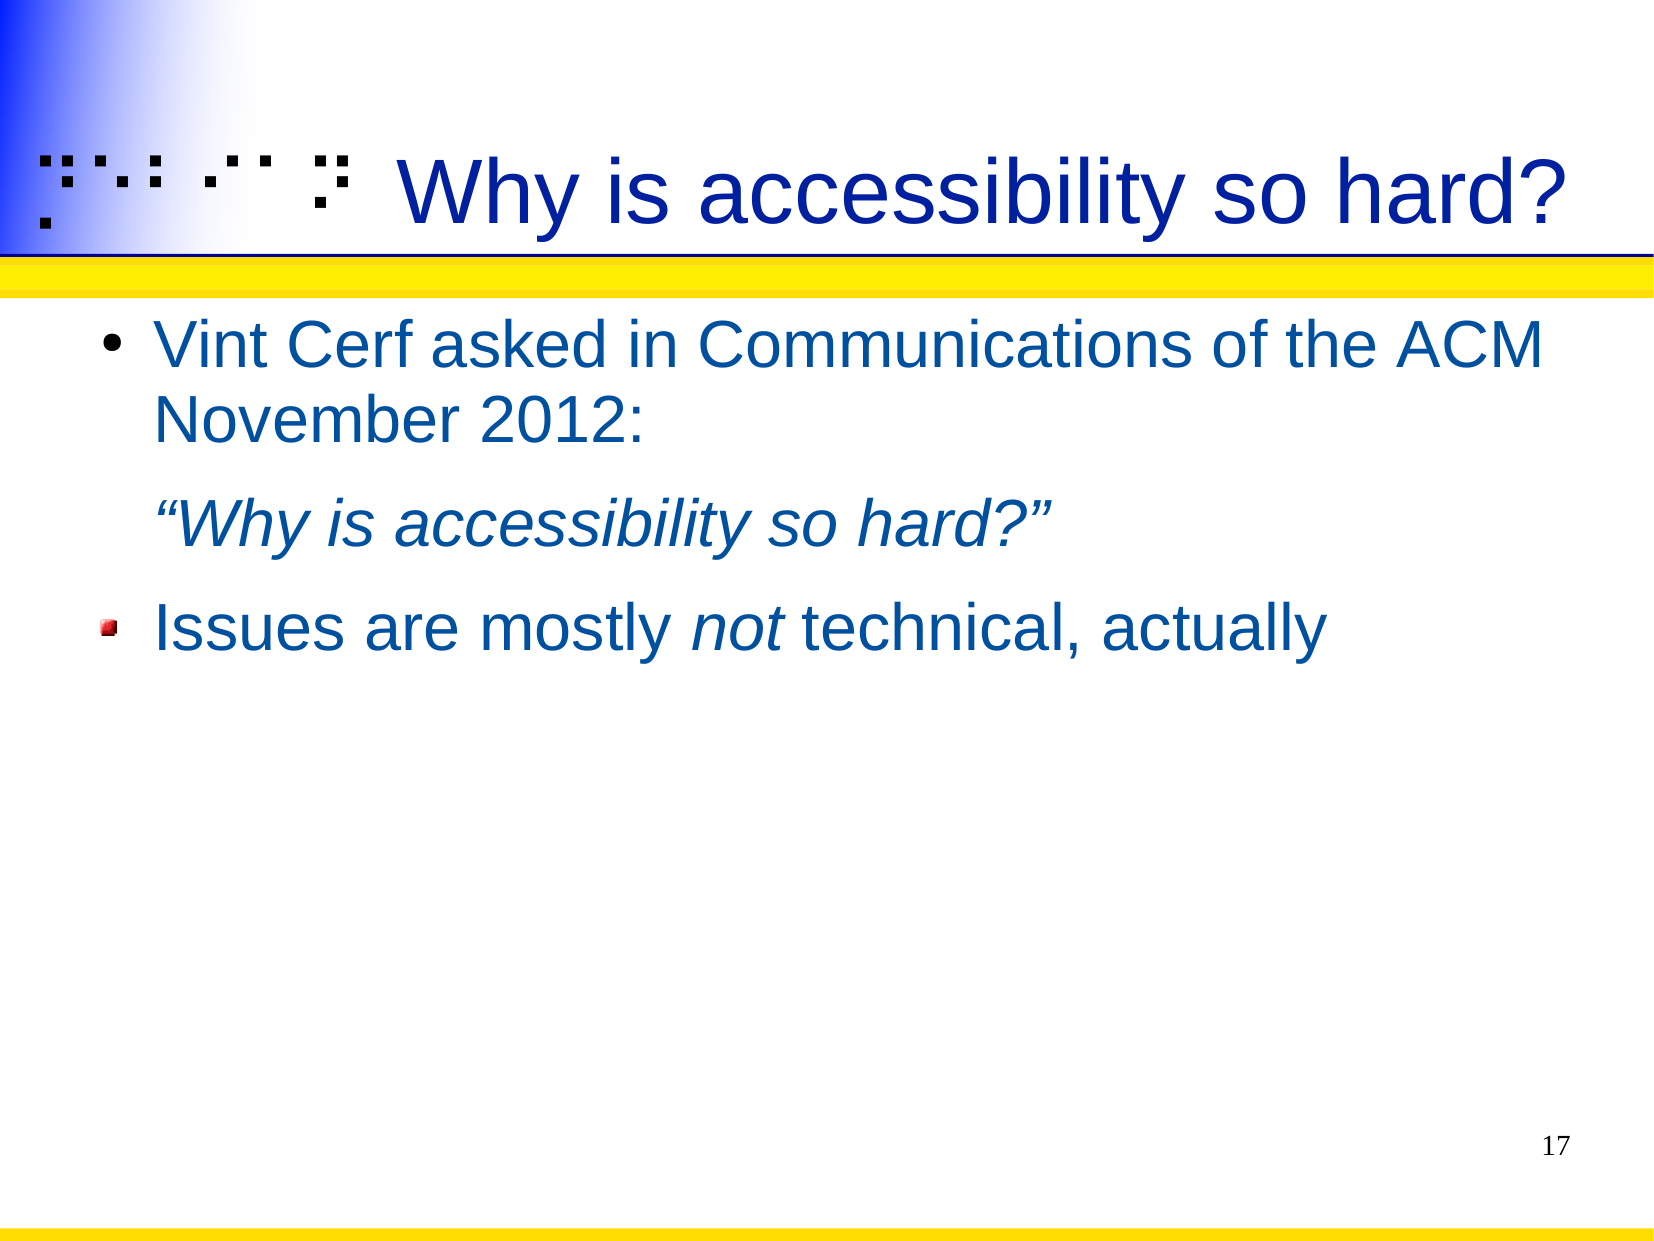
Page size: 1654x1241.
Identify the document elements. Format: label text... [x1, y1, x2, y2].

title Why is accessibility so hard? [372, 126, 1571, 257]
list Vint Cerf asked in Communications of the ACM November 2012: “Why is accessibility so hard?” Issues are mostly not technical, actually [82, 307, 1571, 1126]
